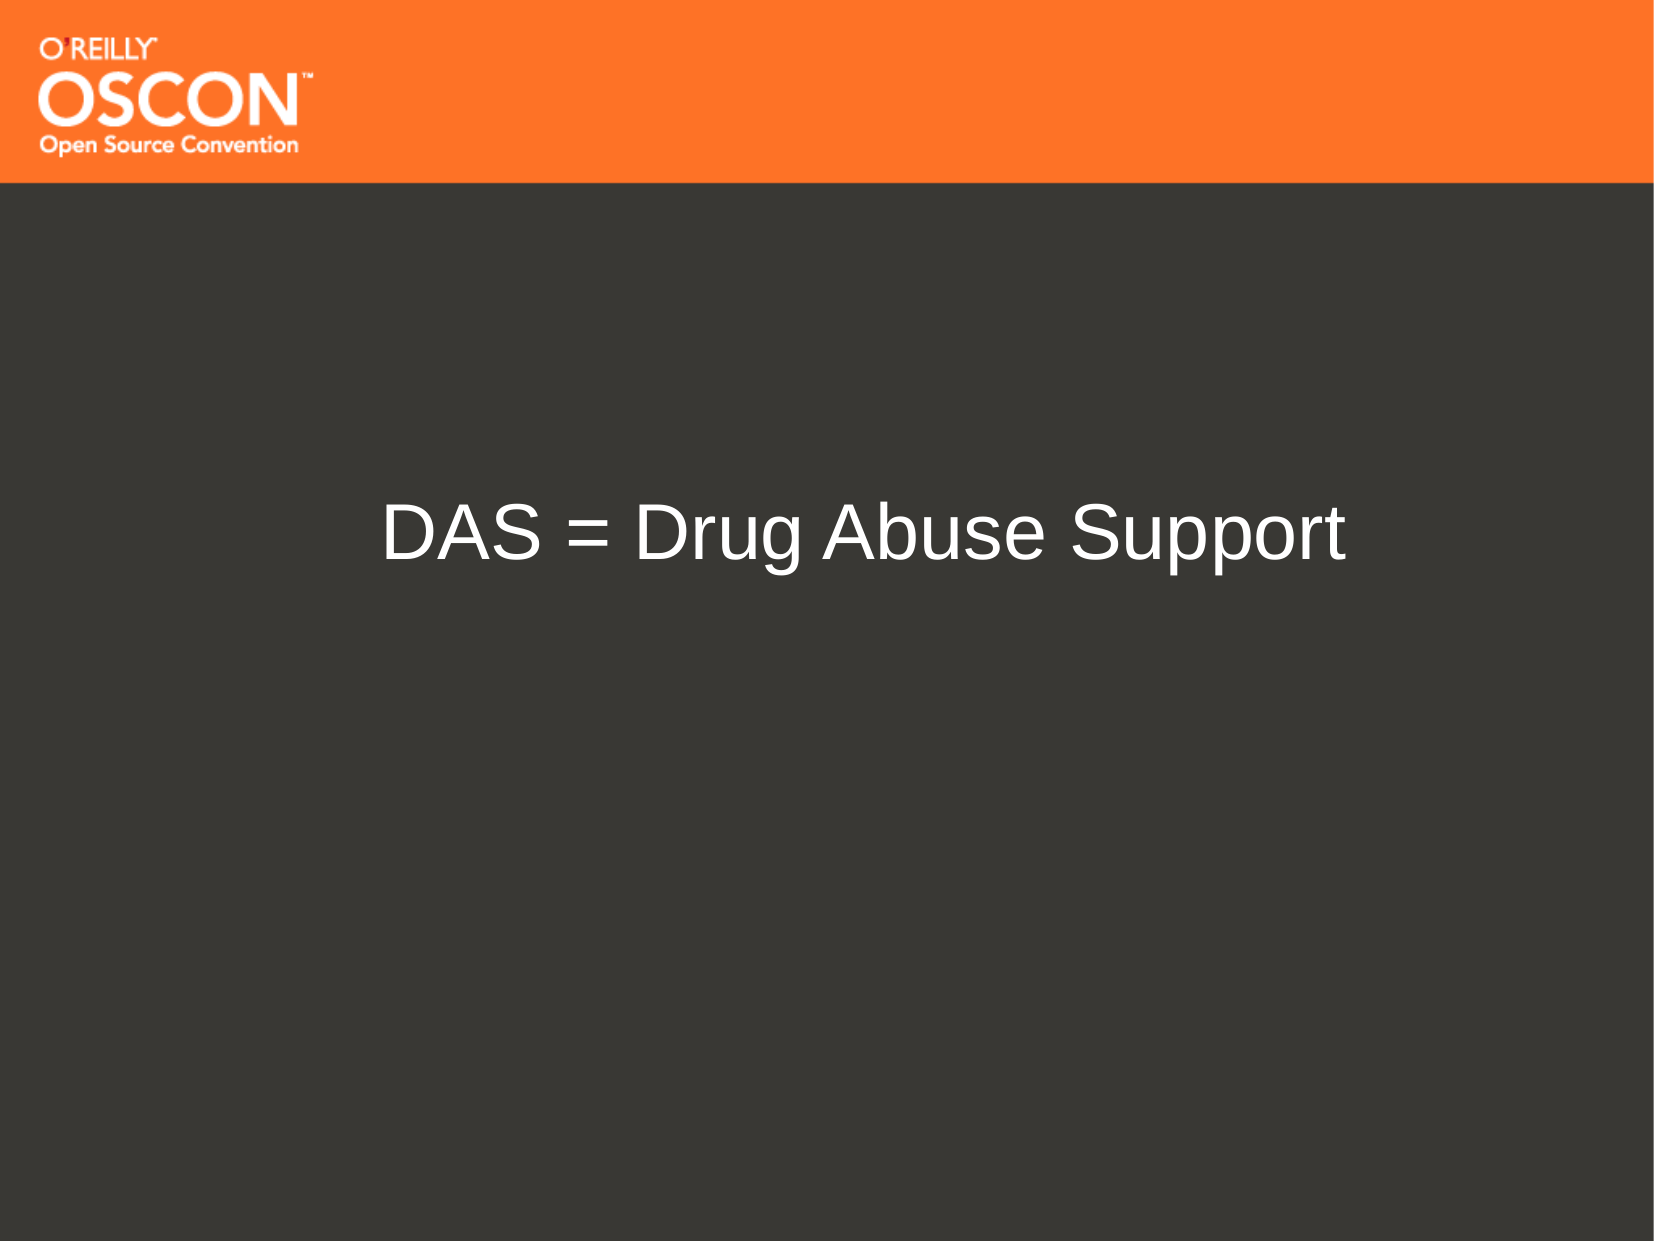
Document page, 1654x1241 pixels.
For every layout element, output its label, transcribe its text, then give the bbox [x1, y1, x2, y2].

list DAS = Drug Abuse Support [37, 219, 1628, 1218]
title [356, 31, 1624, 187]
picture [0, 0, 1654, 1241]
